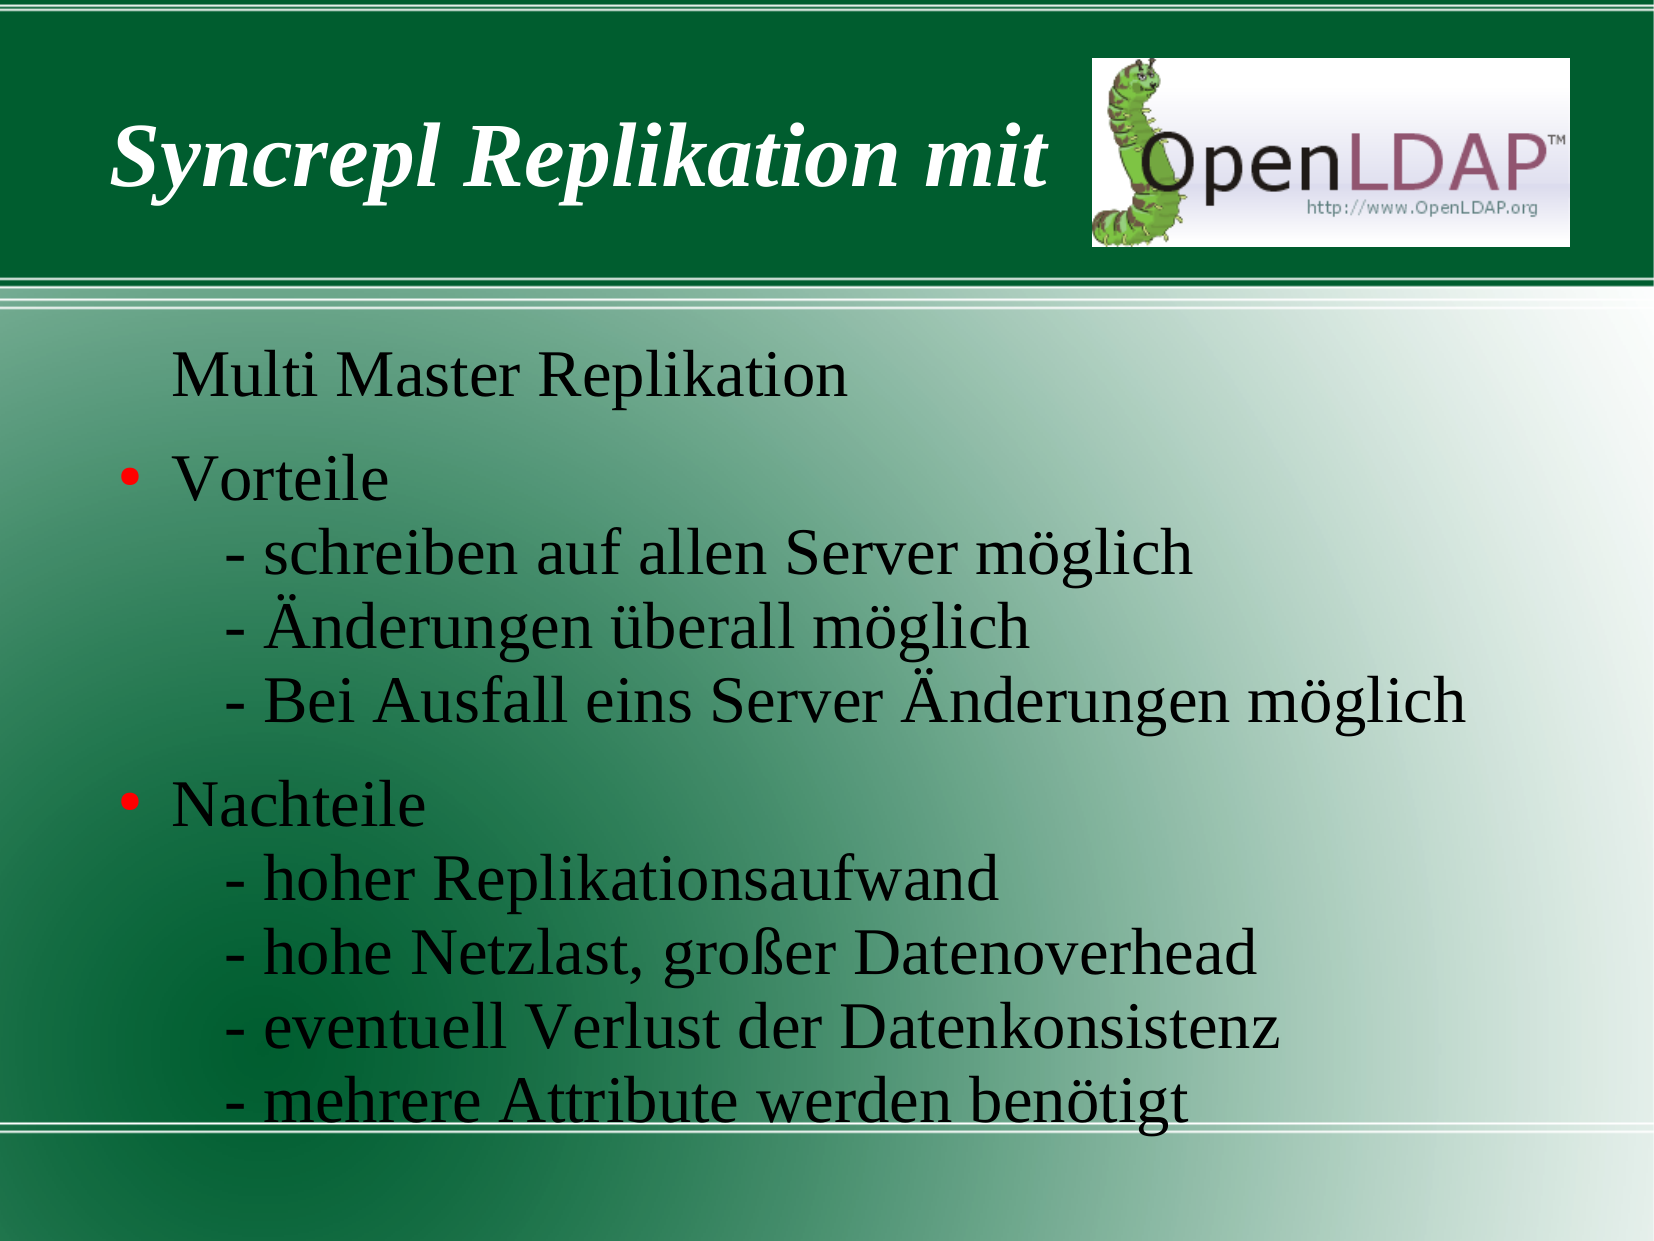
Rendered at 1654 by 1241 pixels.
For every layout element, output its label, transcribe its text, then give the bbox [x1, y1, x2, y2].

list Multi Master Replikation Vorteile - schreiben auf allen Server möglich - Änderungen überall möglich - Bei Ausfall eins Server Änderungen möglich Nachteile - hoher Replikationsaufwand - hohe Netzlast, großer Datenoverhead - eventuell Verlust der Datenkonsistenz - mehrere Attribute werden benötigt [82, 337, 1571, 1241]
title Syncrepl Replikation mit [29, 59, 1152, 252]
picture [0, 0, 1654, 1241]
